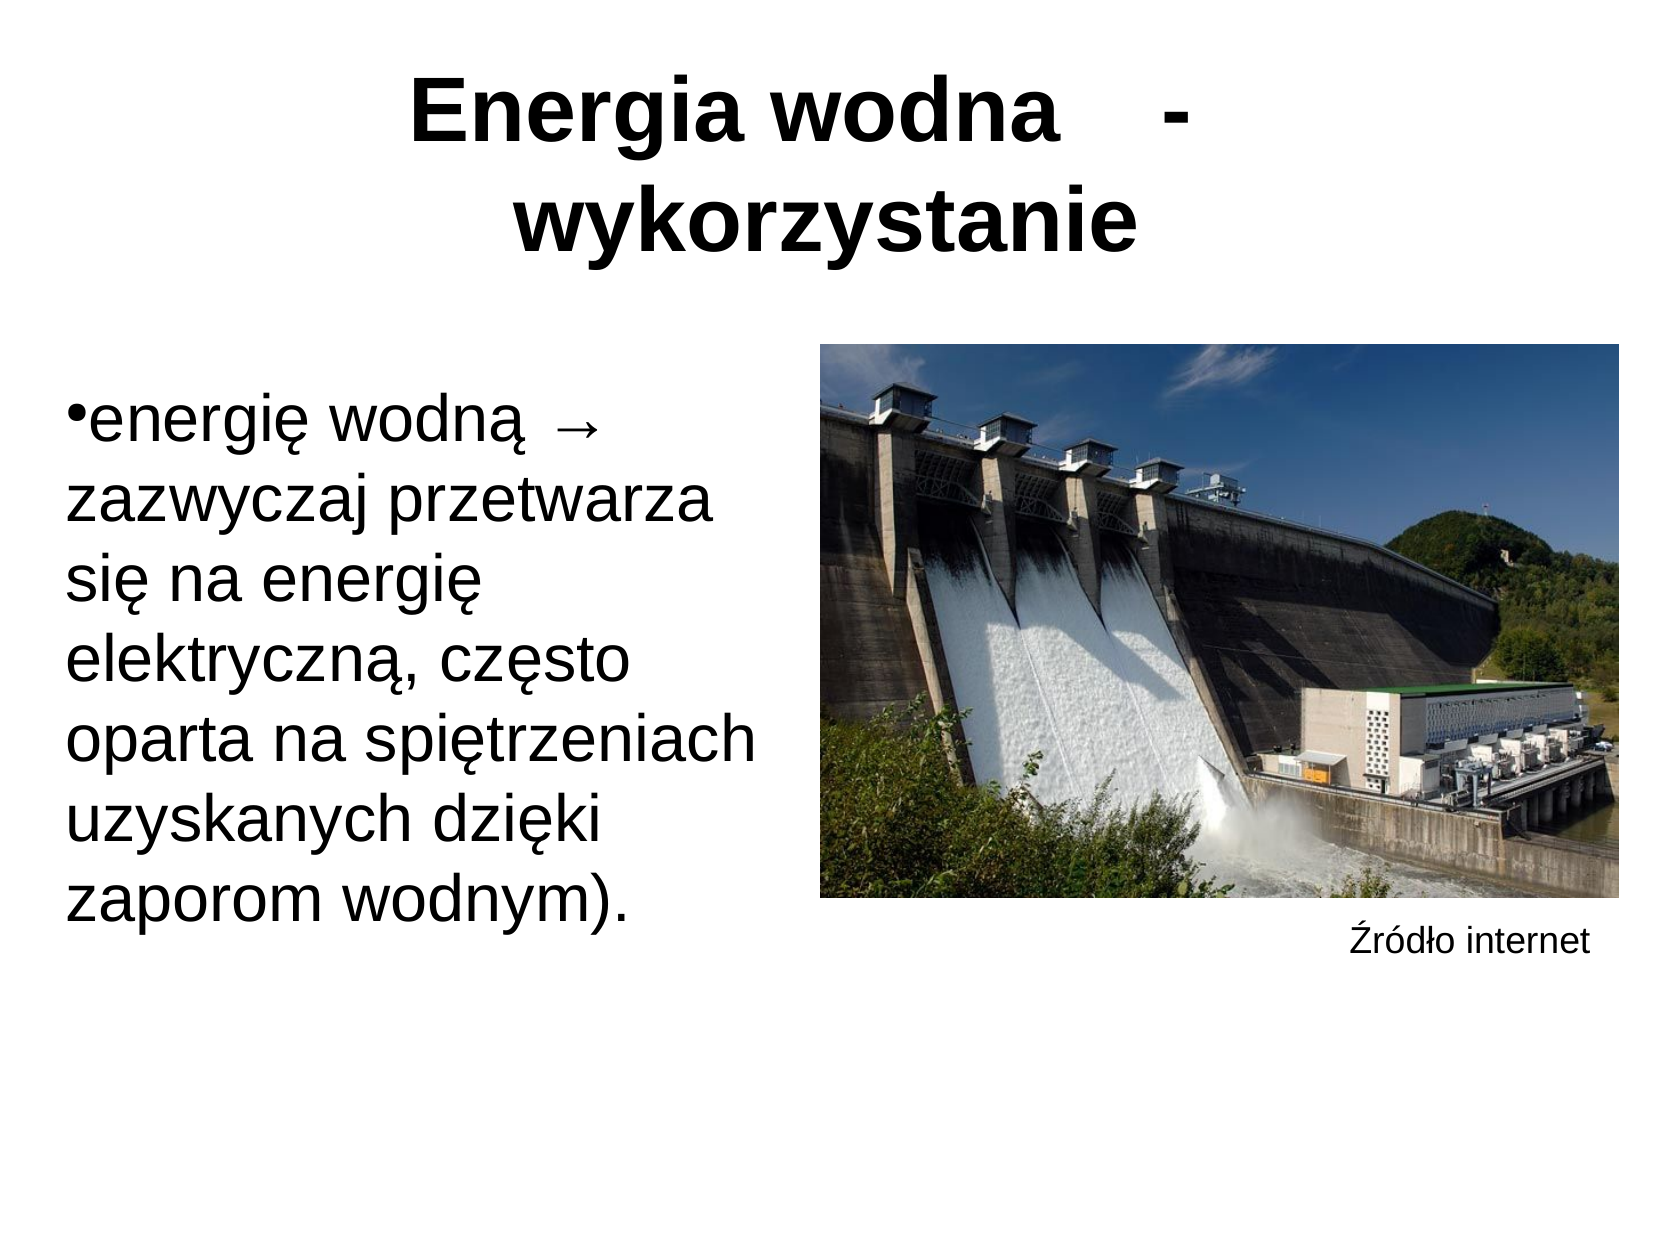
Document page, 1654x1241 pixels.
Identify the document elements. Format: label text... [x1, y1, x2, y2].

title Energia wodna - wykorzystanie [82, 49, 1571, 257]
list energię wodną → zazwyczaj przetwarza się na energię elektryczną, często oparta na spiętrzeniach uzyskanych dzięki zaporom wodnym). [65, 374, 792, 1193]
picture [820, 344, 1619, 898]
text_box Źródło internet [1334, 911, 1606, 969]
